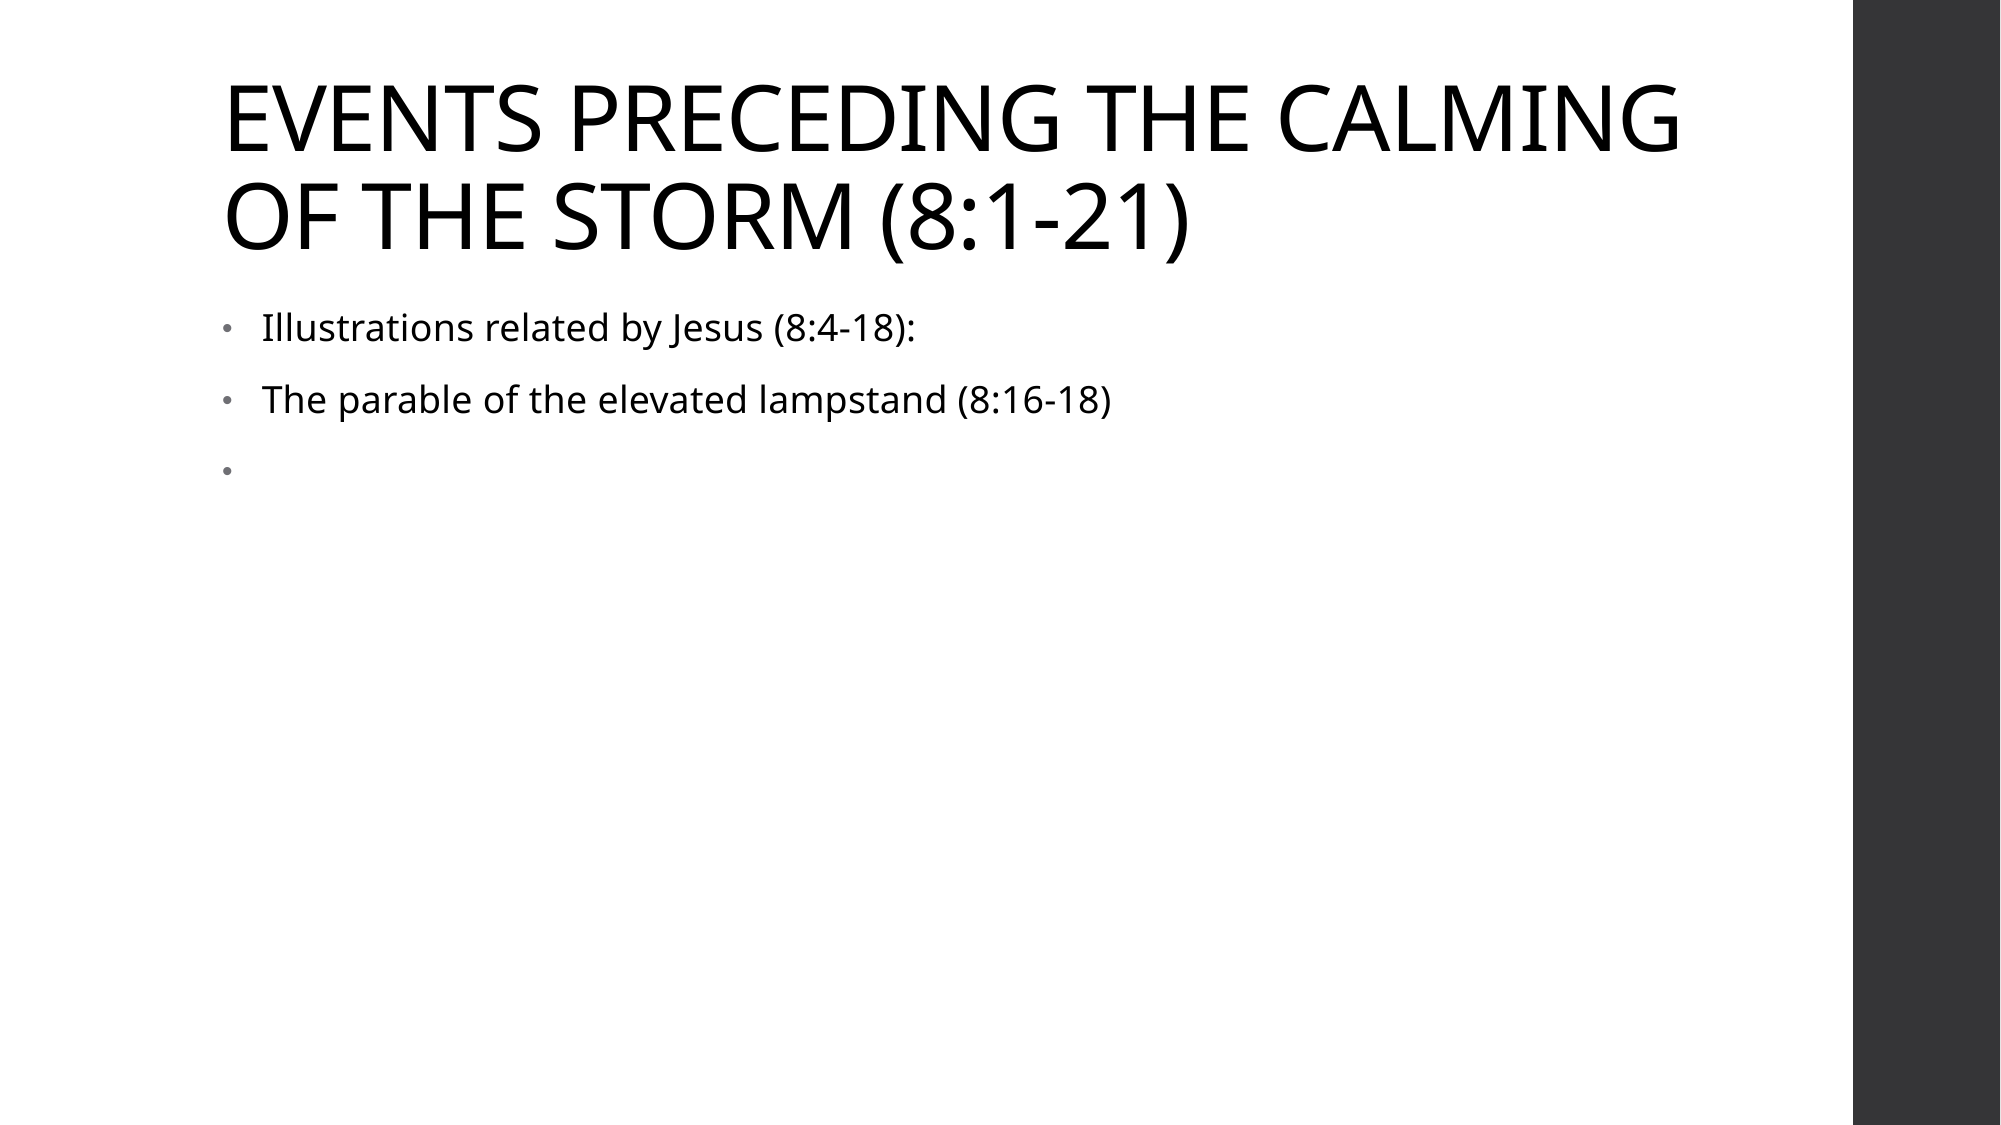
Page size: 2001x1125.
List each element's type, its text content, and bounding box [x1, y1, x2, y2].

title EVENTS PRECEDING THE CALMING OF THE STORM (8:1-21) [206, 60, 1797, 278]
list Illustrations related by Jesus (8:4-18): The parable of the elevated lampstand (8:16-18) [206, 299, 1617, 1014]
